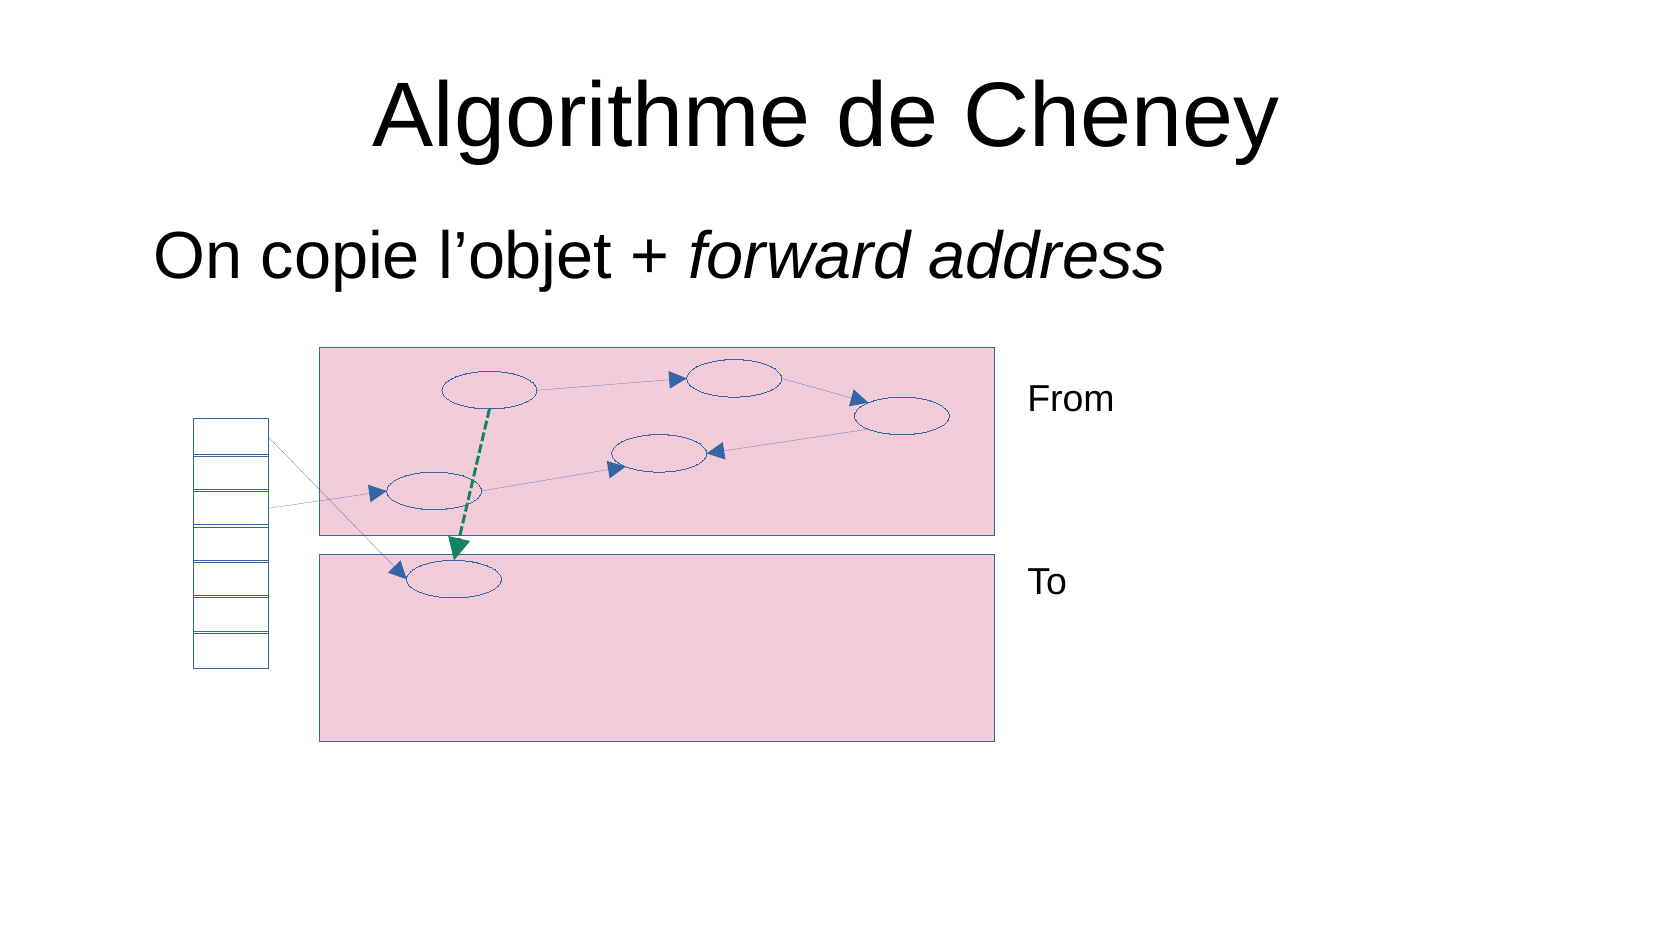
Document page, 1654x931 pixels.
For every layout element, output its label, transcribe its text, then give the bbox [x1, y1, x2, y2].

text_box [319, 491, 327, 500]
title Algorithme de Cheney [82, 37, 1571, 193]
text_box [319, 500, 363, 536]
text_box [319, 554, 995, 742]
text_box [319, 347, 995, 536]
list On copie l’objet + forward address [82, 217, 1571, 301]
text_box From [1012, 369, 1130, 427]
text_box To [1012, 552, 1082, 610]
